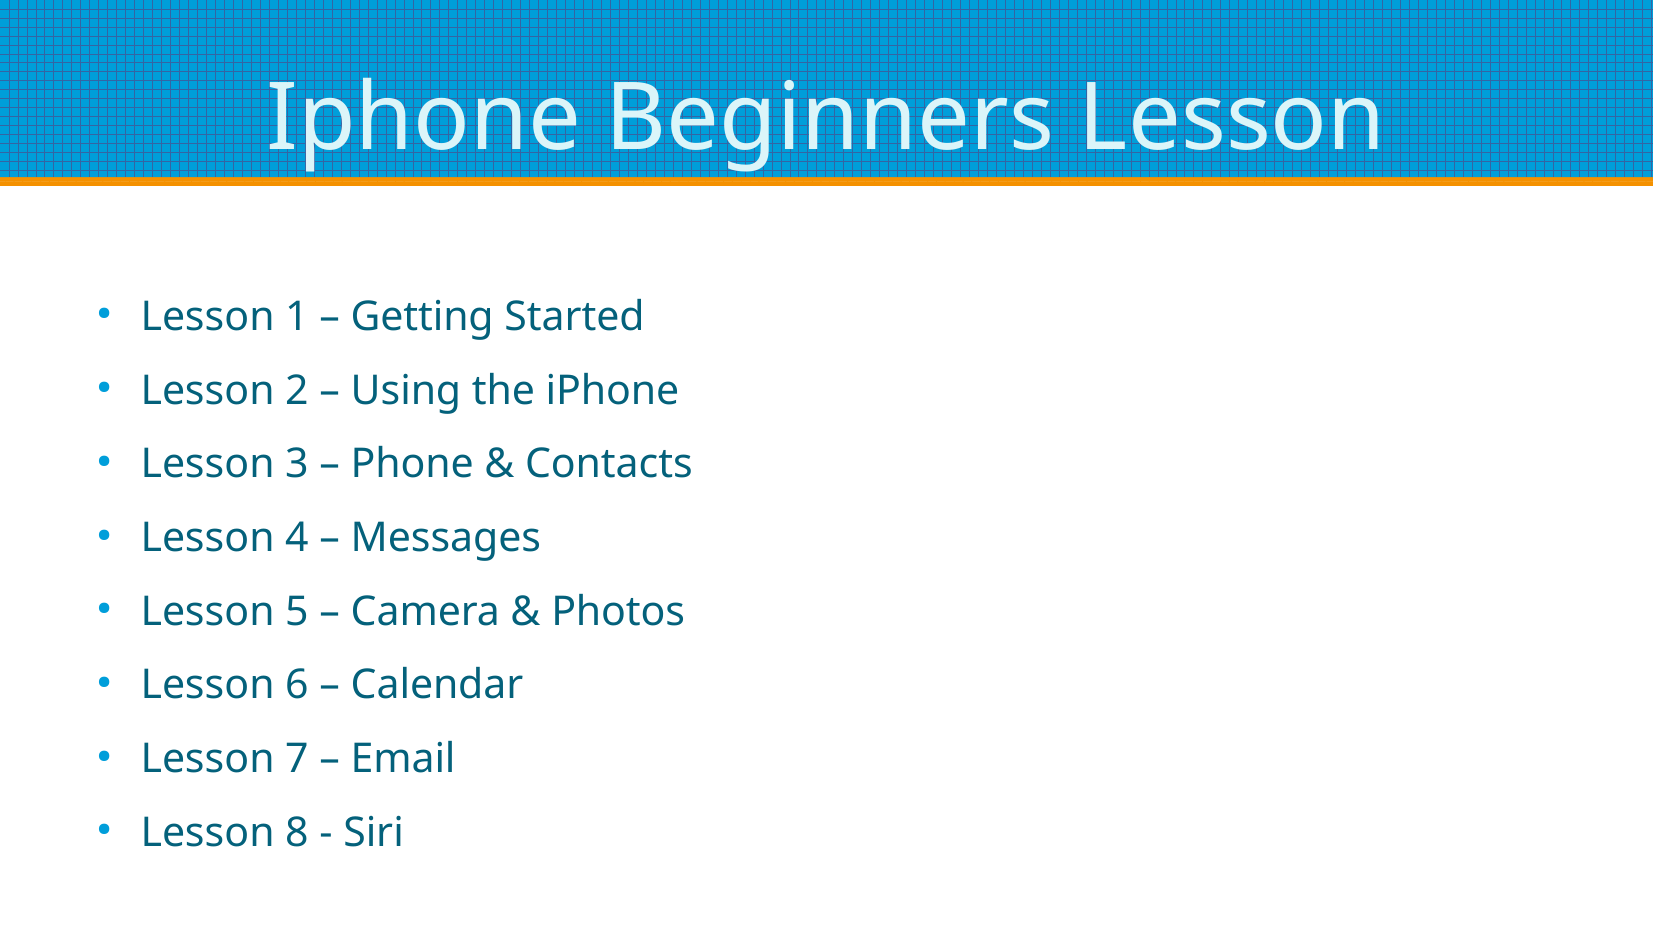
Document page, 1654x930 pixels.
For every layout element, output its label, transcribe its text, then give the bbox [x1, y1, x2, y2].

title Iphone Beginners Lesson [82, 14, 1571, 178]
list Lesson 1 – Getting Started Lesson 2 – Using the iPhone Lesson 3 – Phone & Contacts Lesson 4 – Messages Lesson 5 – Camera & Photos Lesson 6 – Calendar Lesson 7 – Email Lesson 8 - Siri [82, 286, 1571, 863]
